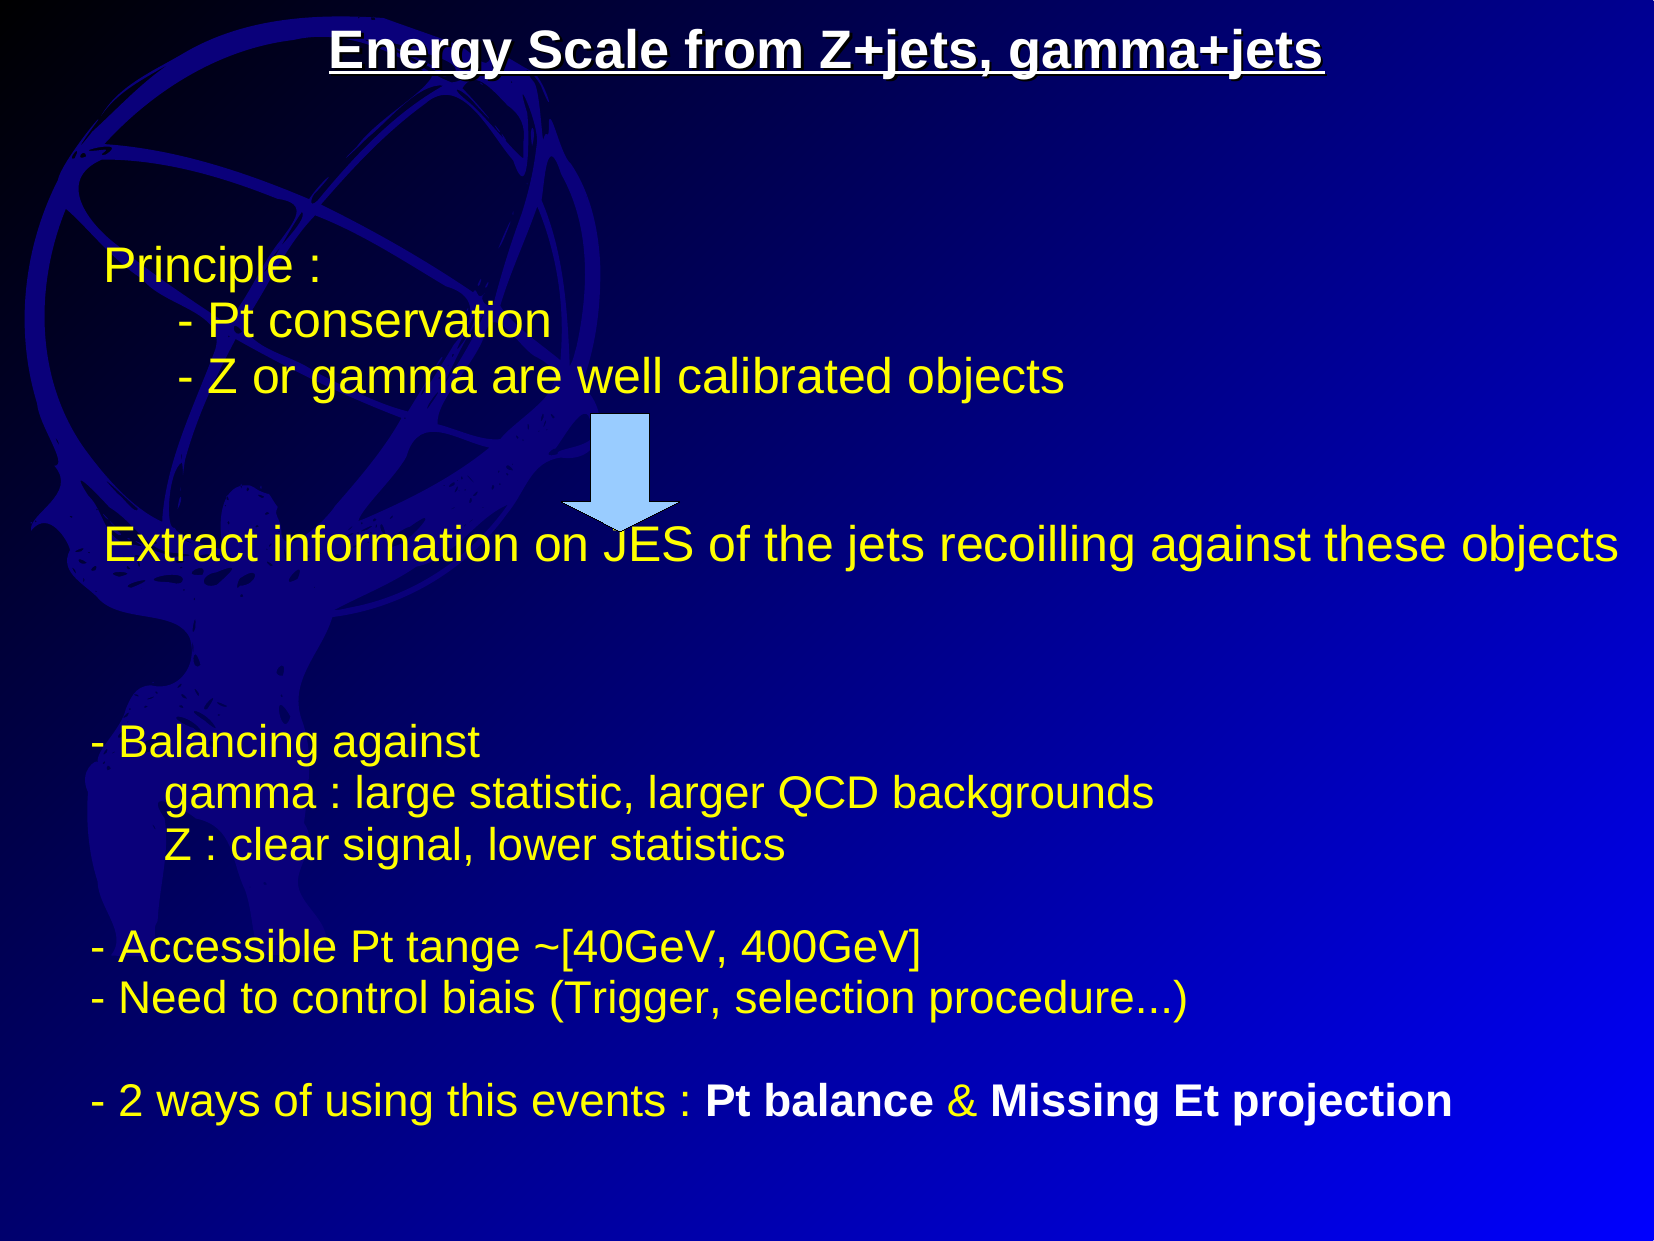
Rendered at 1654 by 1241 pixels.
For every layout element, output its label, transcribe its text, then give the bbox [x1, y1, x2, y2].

text_box [561, 413, 680, 532]
text_box - Balancing against gamma : large statistic, larger QCD backgrounds Z : clear signal, lower statistics - Accessible Pt tange ~[40GeV, 400GeV] - Need to control biais (Trigger, selection procedure...) - 2 ways of using this events : Pt balance & Missing Et projection [75, 708, 1469, 1182]
text_box Energy Scale from Z+jets, gamma+jets [314, 11, 1340, 97]
text_box Principle : - Pt conservation - Z or gamma are well calibrated objects Extract information on JES of the jets recoilling against these objects [88, 229, 1636, 617]
